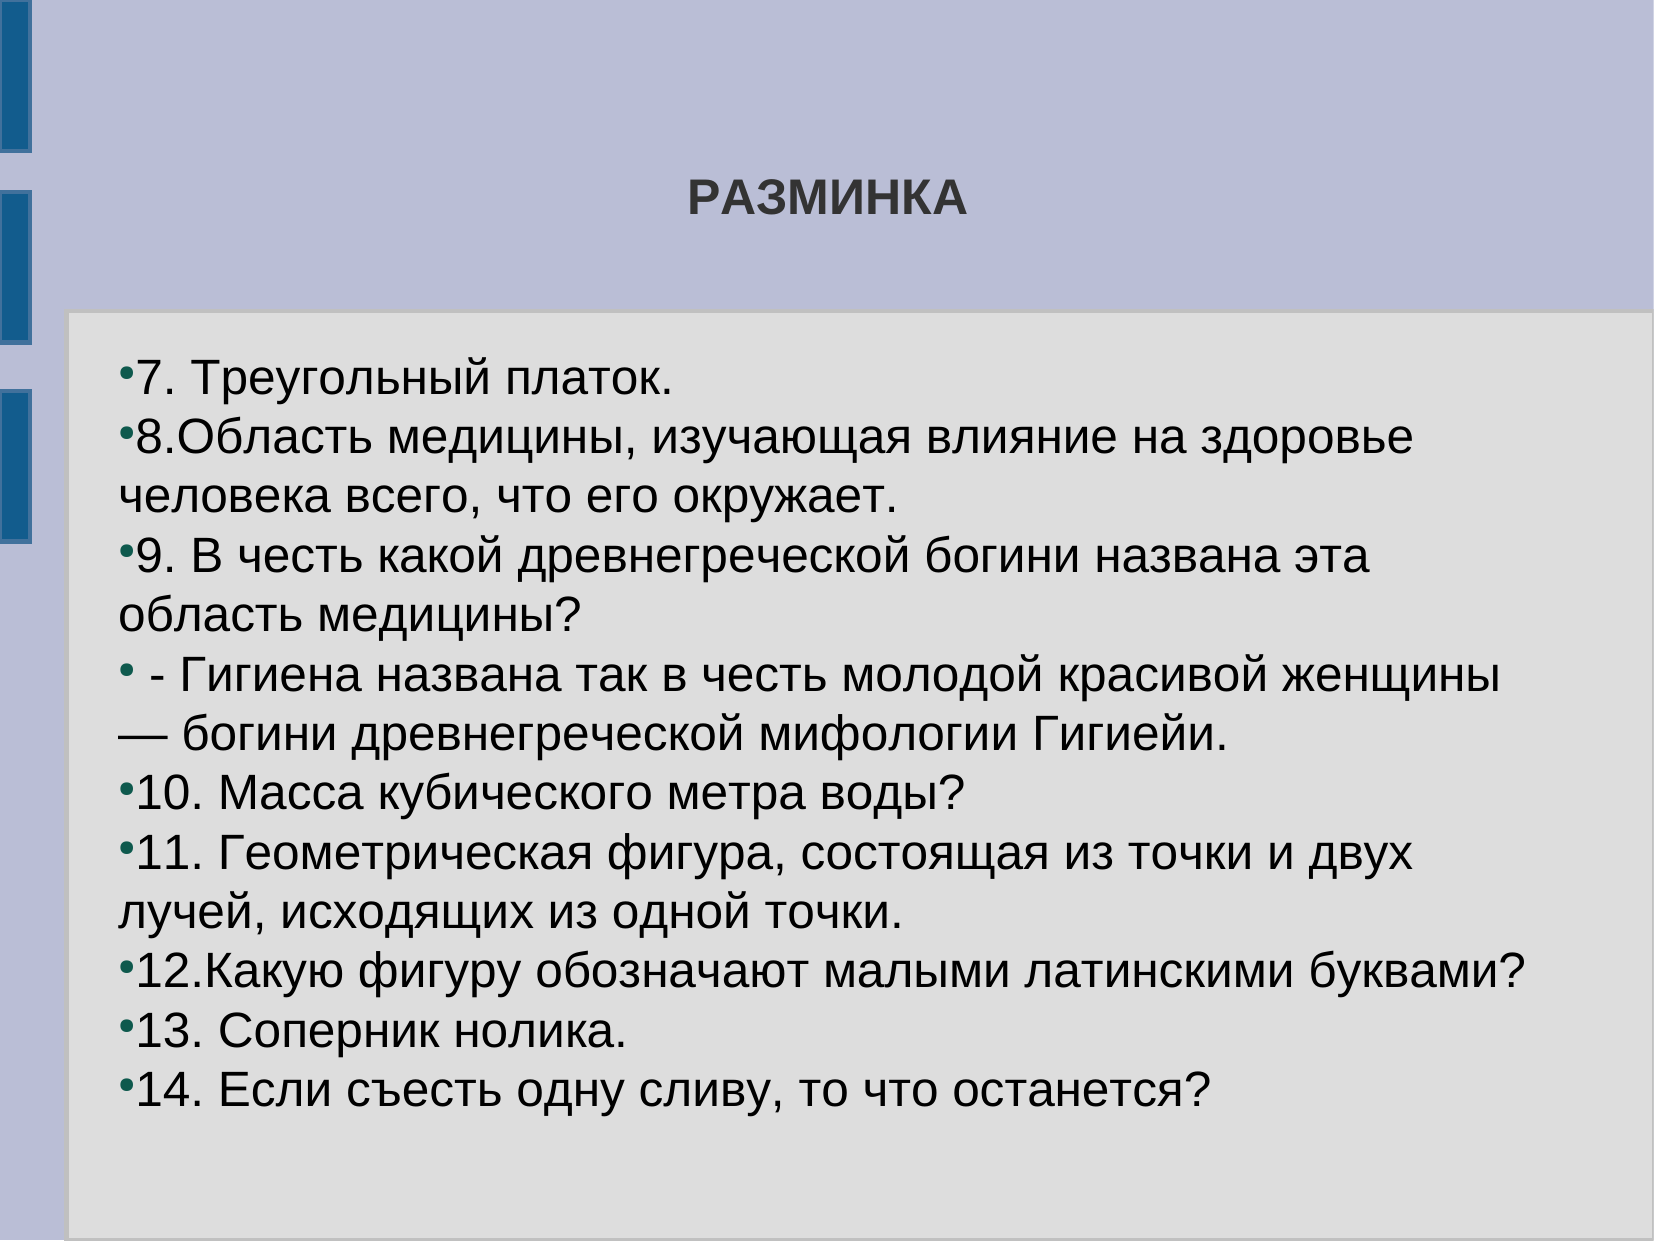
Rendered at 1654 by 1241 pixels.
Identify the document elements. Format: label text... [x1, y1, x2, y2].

title РАЗМИНКА [121, 91, 1534, 299]
list 7. Треугольный платок. 8.Область медицины, изучающая влияние на здоровье человека всего, что его окружает. 9. В честь какой древнегреческой богини названа эта область медицины? - Гигиена названа так в честь молодой красивой женщины — богини древнегреческой мифологии Гигиейи. 10. Масса кубического метра воды? 11. Геометрическая фигура, состоящая из точки и двух лучей, исходящих из одной точки. 12.Какую фигуру обозначают малыми латинскими буквами? 13. Соперник нолика. 14. Если съесть одну сливу, то что останется? [118, 344, 1531, 1182]
